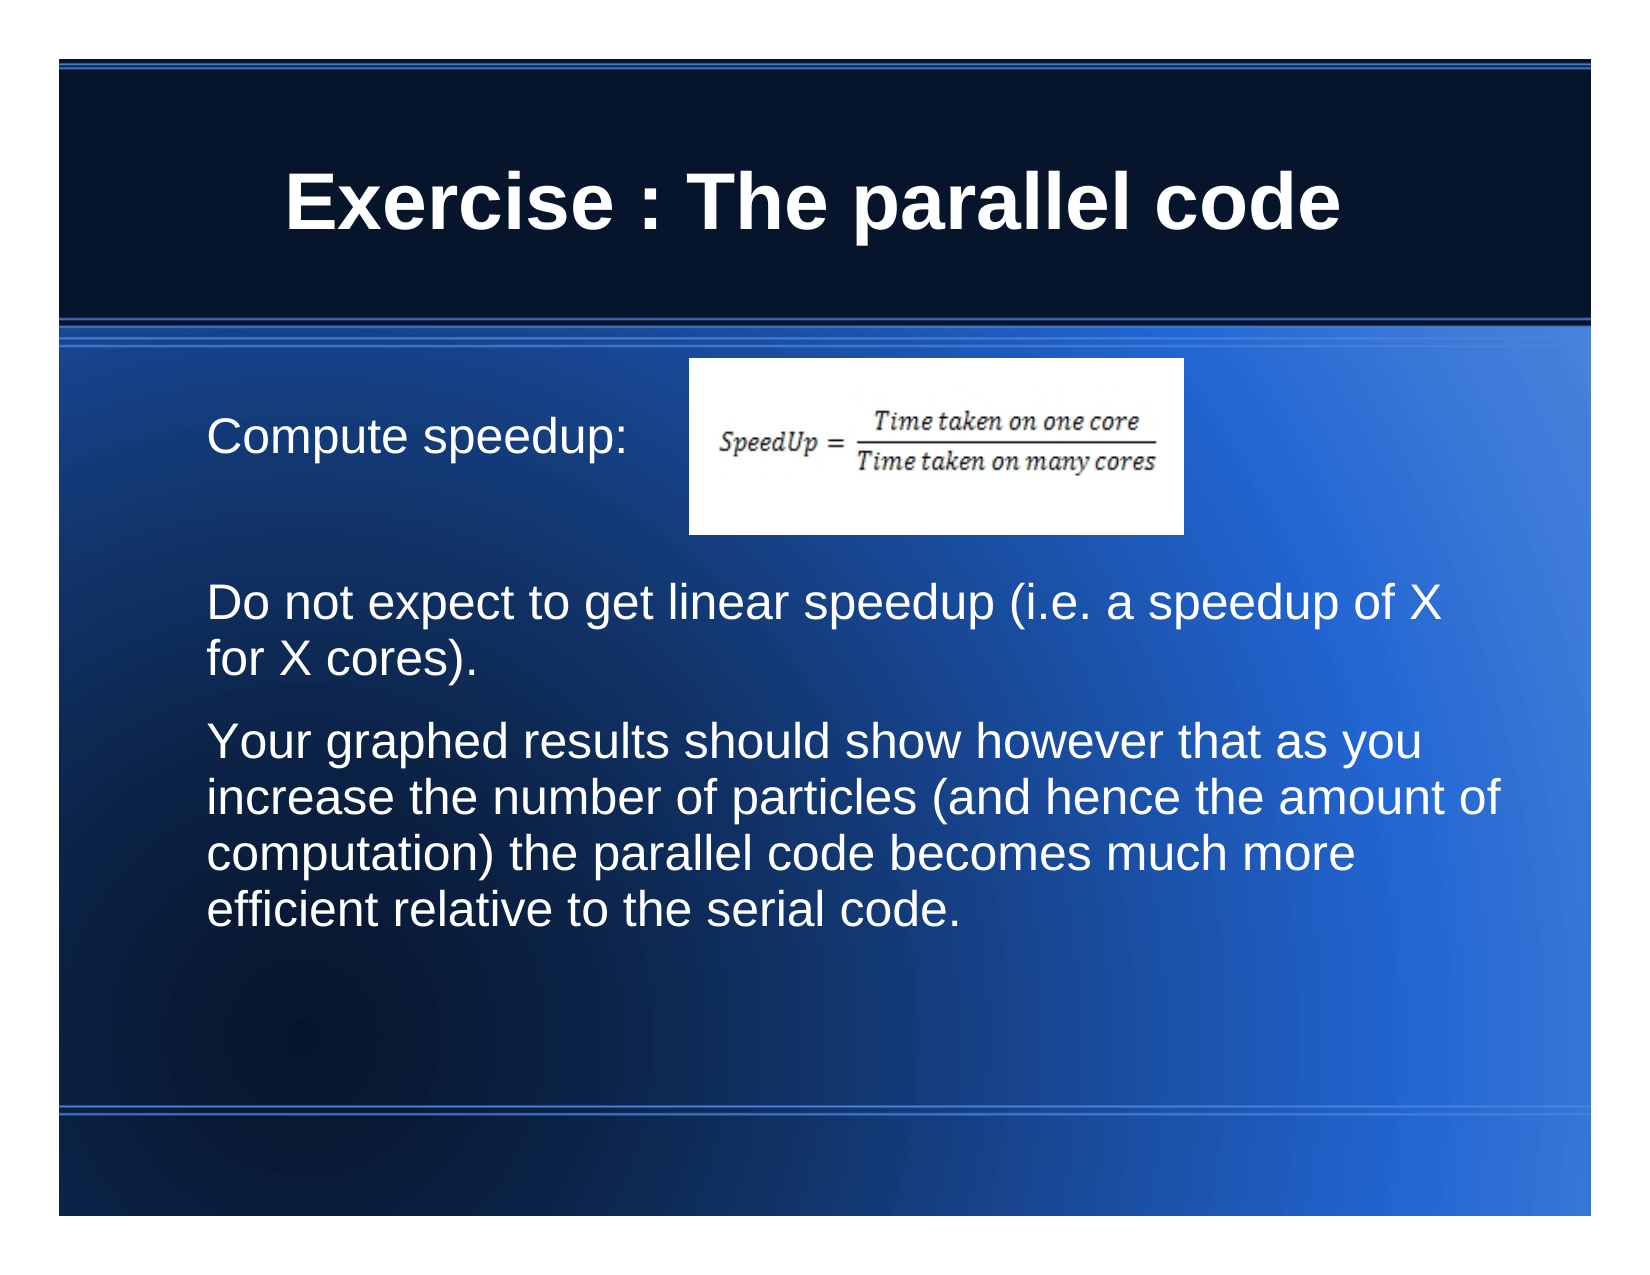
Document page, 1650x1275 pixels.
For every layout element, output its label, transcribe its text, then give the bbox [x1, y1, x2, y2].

list Compute speedup: Do not expect to get linear speedup (i.e. a speedup of X for X cores). Your graphed results should show however that as you increase the number of particles (and hence the amount of computation) the parallel code becomes much more efficient relative to the serial code. [135, 408, 1515, 1172]
title Exercise : The parallel code [135, 105, 1515, 299]
picture [59, 59, 1591, 1216]
